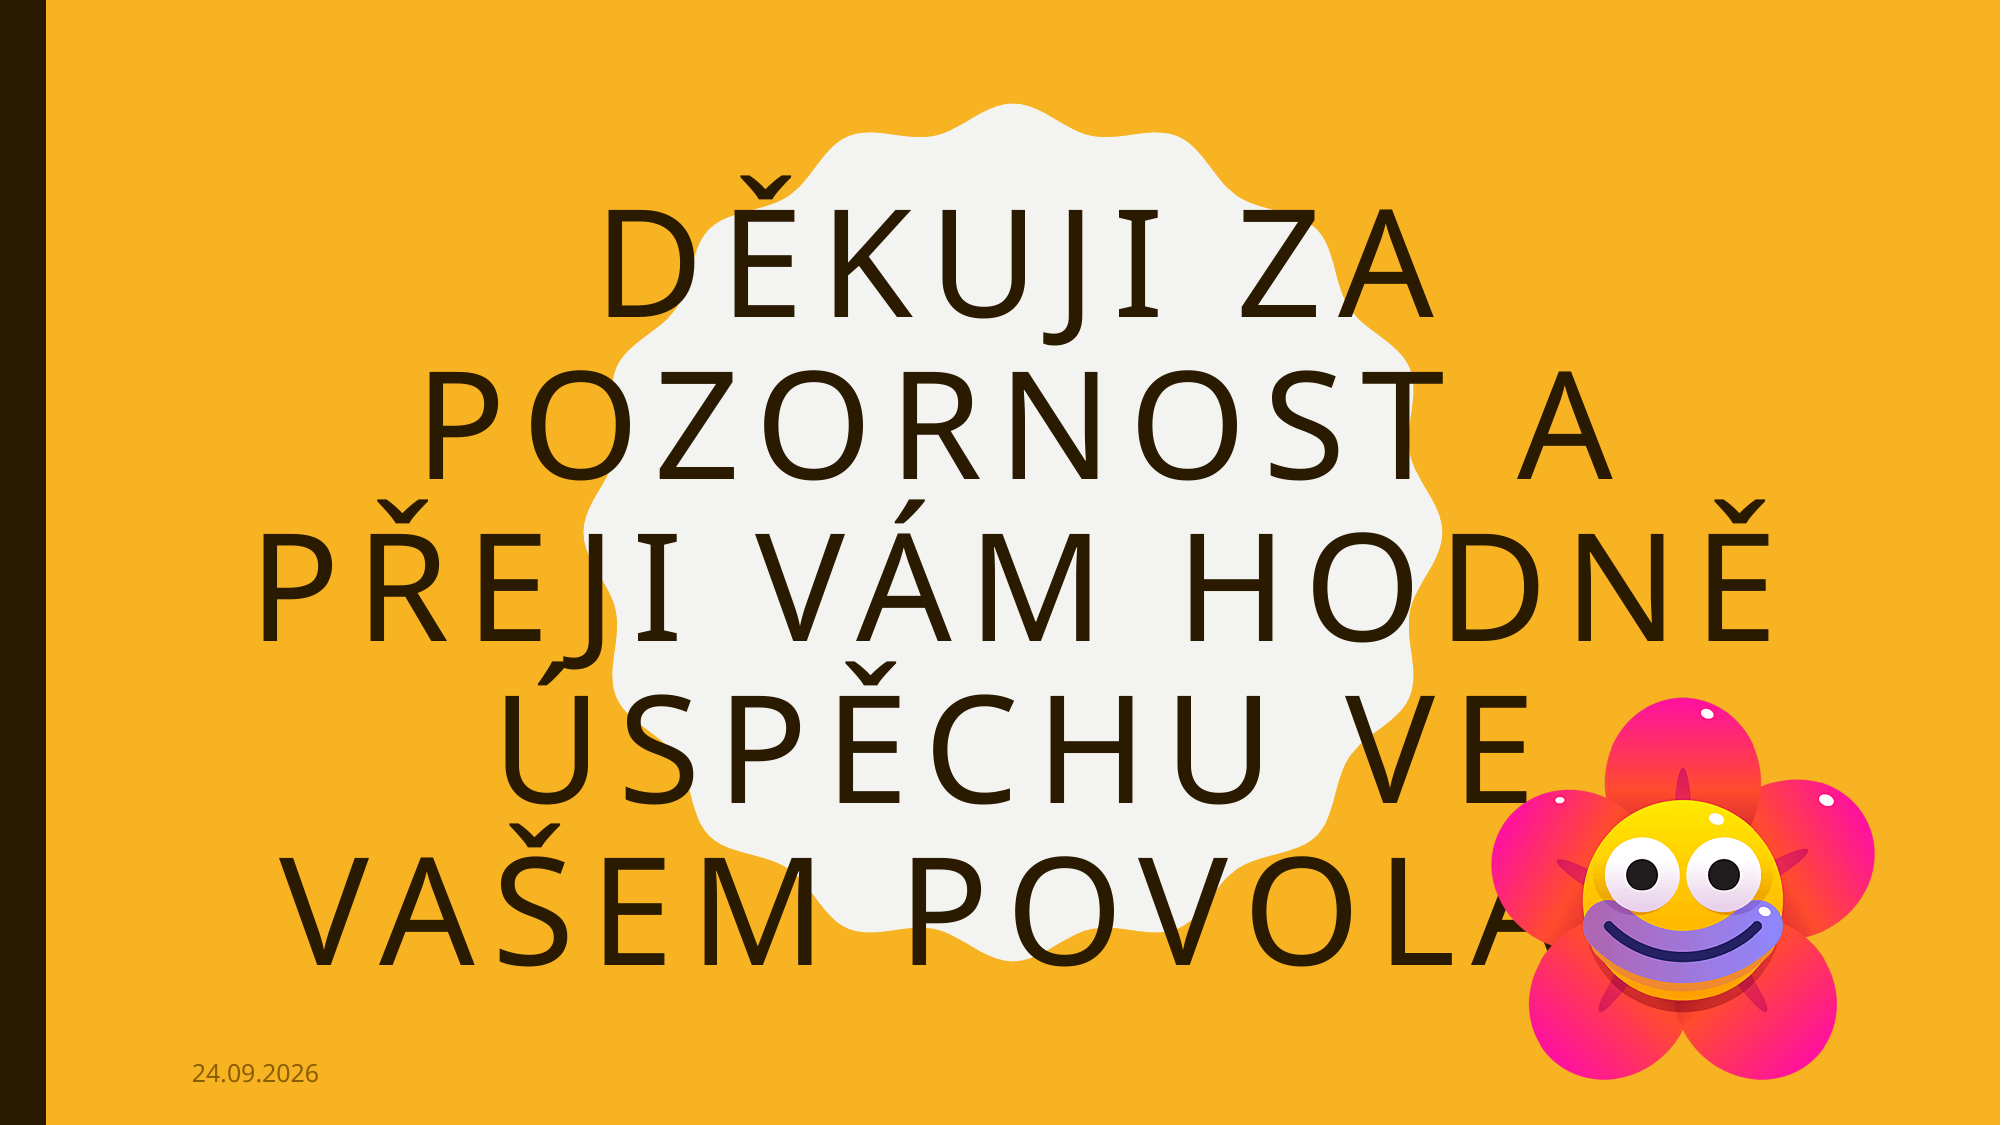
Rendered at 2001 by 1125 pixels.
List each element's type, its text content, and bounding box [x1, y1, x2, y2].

text_box 19.02.2020 [176, 1045, 560, 1104]
picture [1470, 677, 1896, 1103]
title Děkuji za pozornost a přeji vám hodně úspěchu ve vašem povolání [176, 180, 1870, 902]
